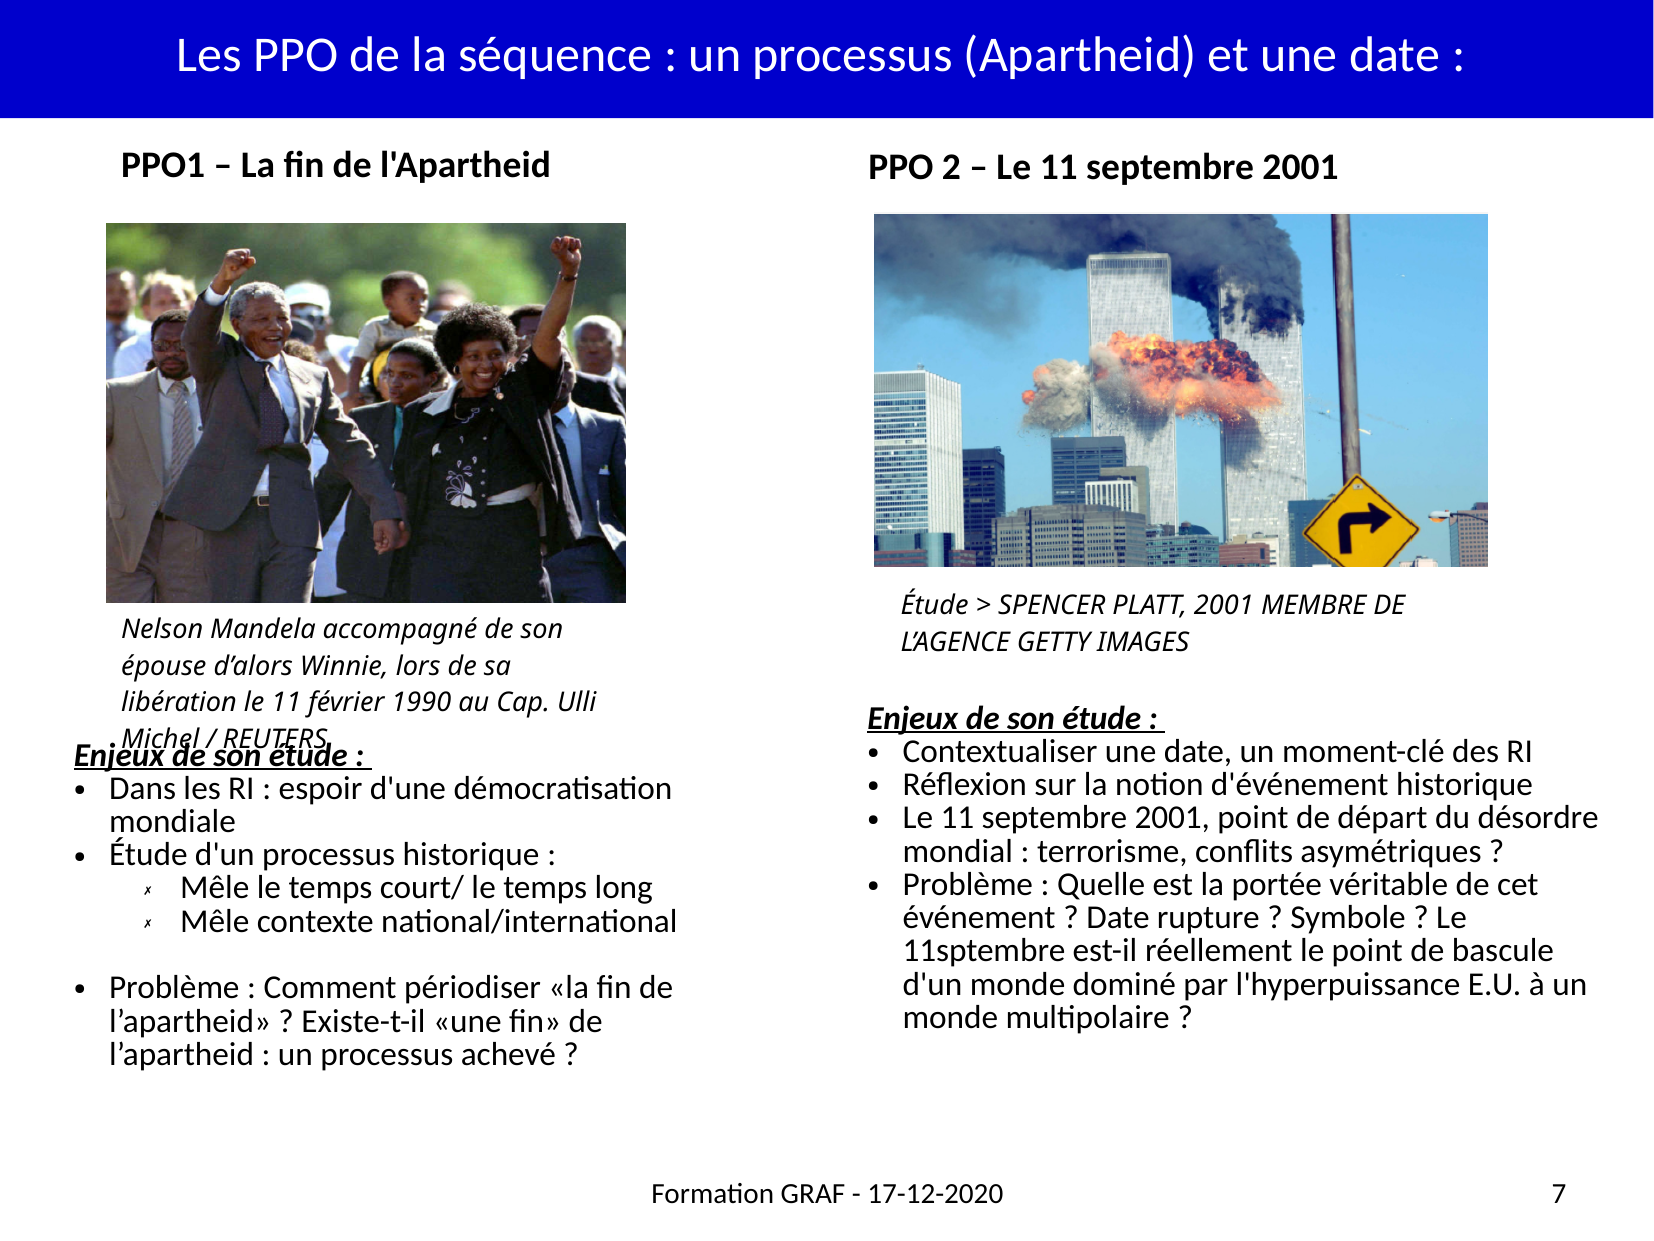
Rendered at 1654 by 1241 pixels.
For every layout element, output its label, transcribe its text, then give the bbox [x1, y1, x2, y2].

text_box PPO 2 – Le 11 septembre 2001 [853, 143, 1397, 205]
title Les PPO de la séquence : un processus (Apartheid) et une date : [0, 0, 1654, 119]
picture [874, 212, 1488, 567]
text_box PPO1 – La fin de l'Apartheid [106, 141, 591, 234]
text_box Étude > SPENCER PLATT, 2001 MEMBRE DE L’AGENCE GETTY IMAGES [885, 578, 1501, 656]
text_box Nelson Mandela accompagné de son épouse d’alors Winnie, lors de sa libération le 11 février 1990 au Cap. Ulli Michel / REUTERS [106, 602, 638, 733]
text_box Enjeux de son étude : Contextualiser une date, un moment-clé des RI Réflexion sur la notion d'événement historique Le 11 septembre 2001, point de départ du désordre mondial : terrorisme, conflits asymétriques ? Problème : Quelle est la portée véritable de cet événement ? Date rupture ? Symbole ? Le 11sptembre est-il réellement le point de bascule d'un monde dominé par l'hyperpuissance E.U. à un monde multipolaire ? [852, 696, 1632, 1180]
text_box Enjeux de son étude : Dans les RI : espoir d'une démocratisation mondiale Étude d'un processus historique : Mêle le temps court/ le temps long Mêle contexte national/international Problème : Comment périodiser «la fin de l’apartheid» ? Existe-t-il «une fin» de l’apartheid : un processus achevé ? [59, 733, 780, 1197]
picture [106, 223, 626, 602]
